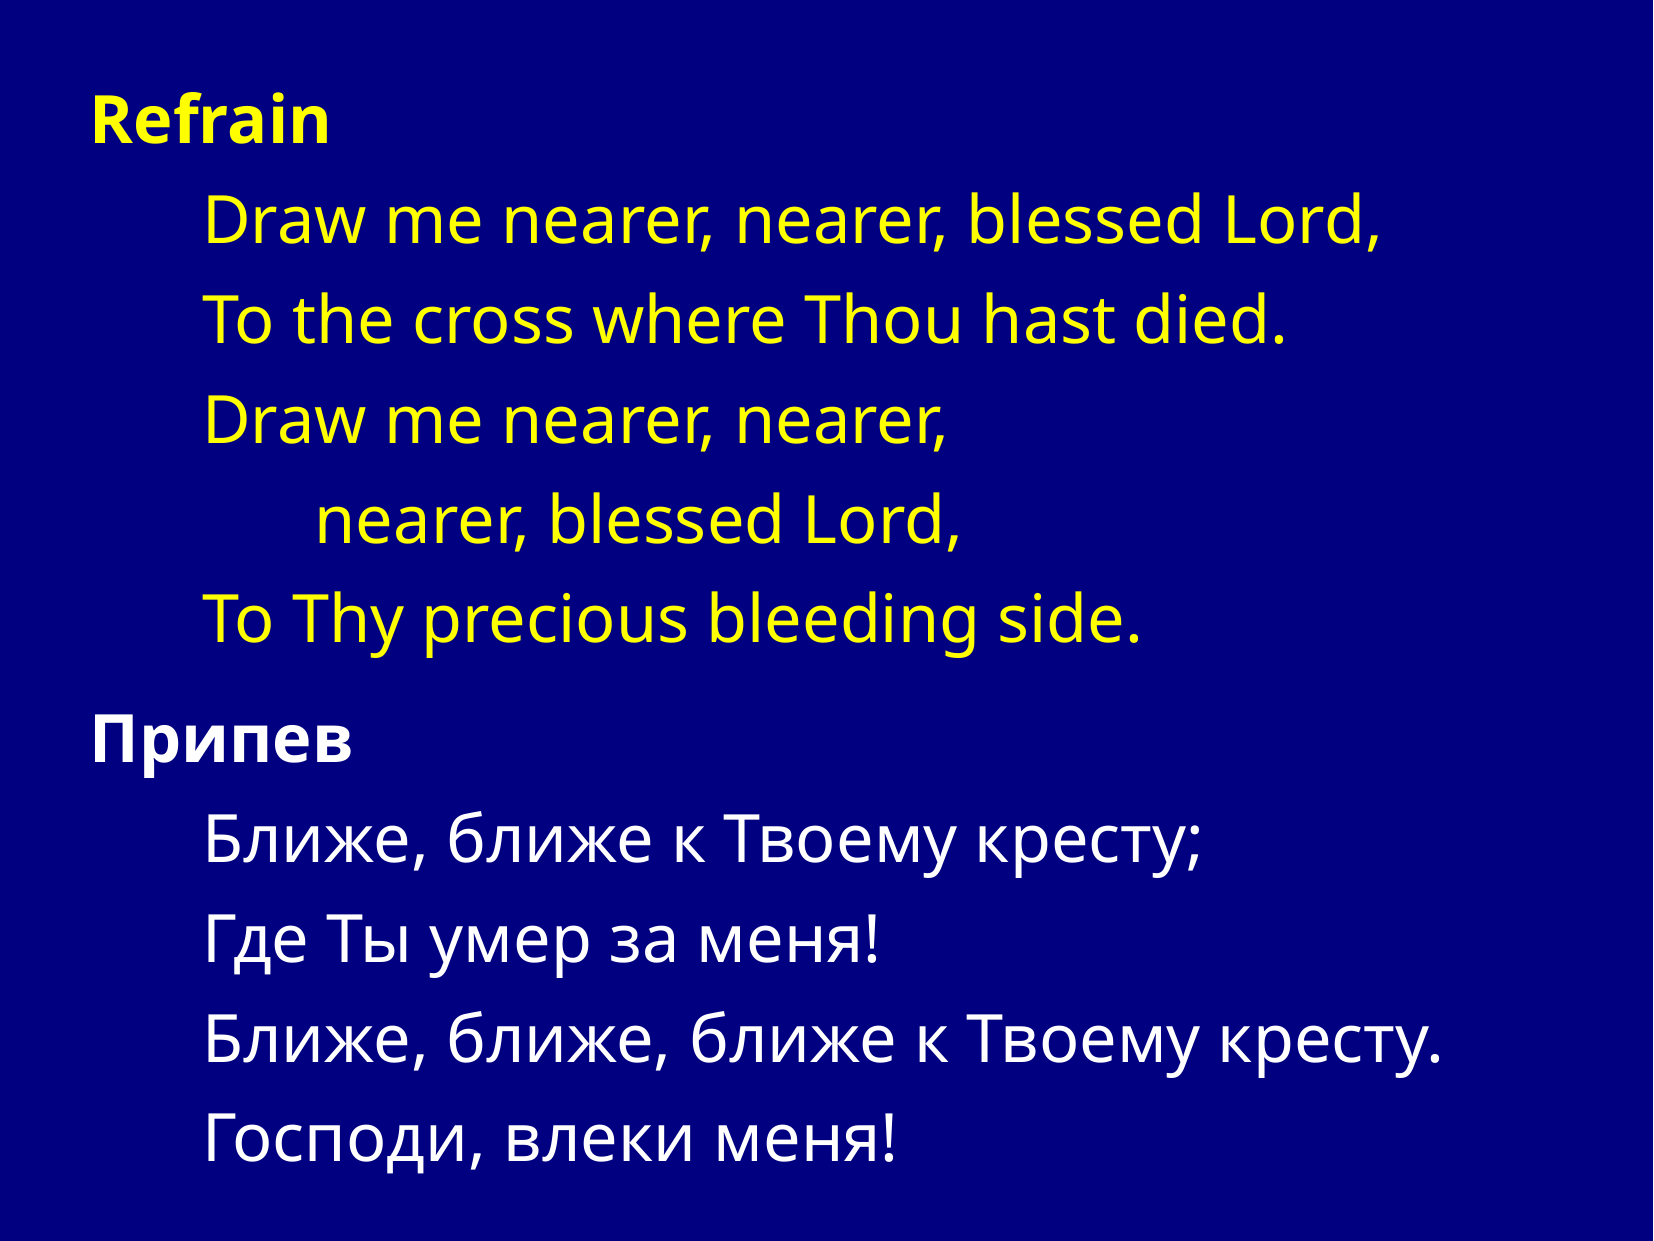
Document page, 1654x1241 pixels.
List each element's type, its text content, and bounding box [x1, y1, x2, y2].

text_box Припев Ближе, ближе к Твоему кресту; Где Ты умер за меня! Ближе, ближе, ближе к Твоему кресту. Господи, влеки меня! [75, 675, 1653, 1163]
text_box Refrain Draw me nearer, nearer, blessed Lord, To the cross where Thou hast died. Draw me nearer, nearer, nearer, blessed Lord, To Thy precious bleeding side. [75, 56, 1653, 638]
